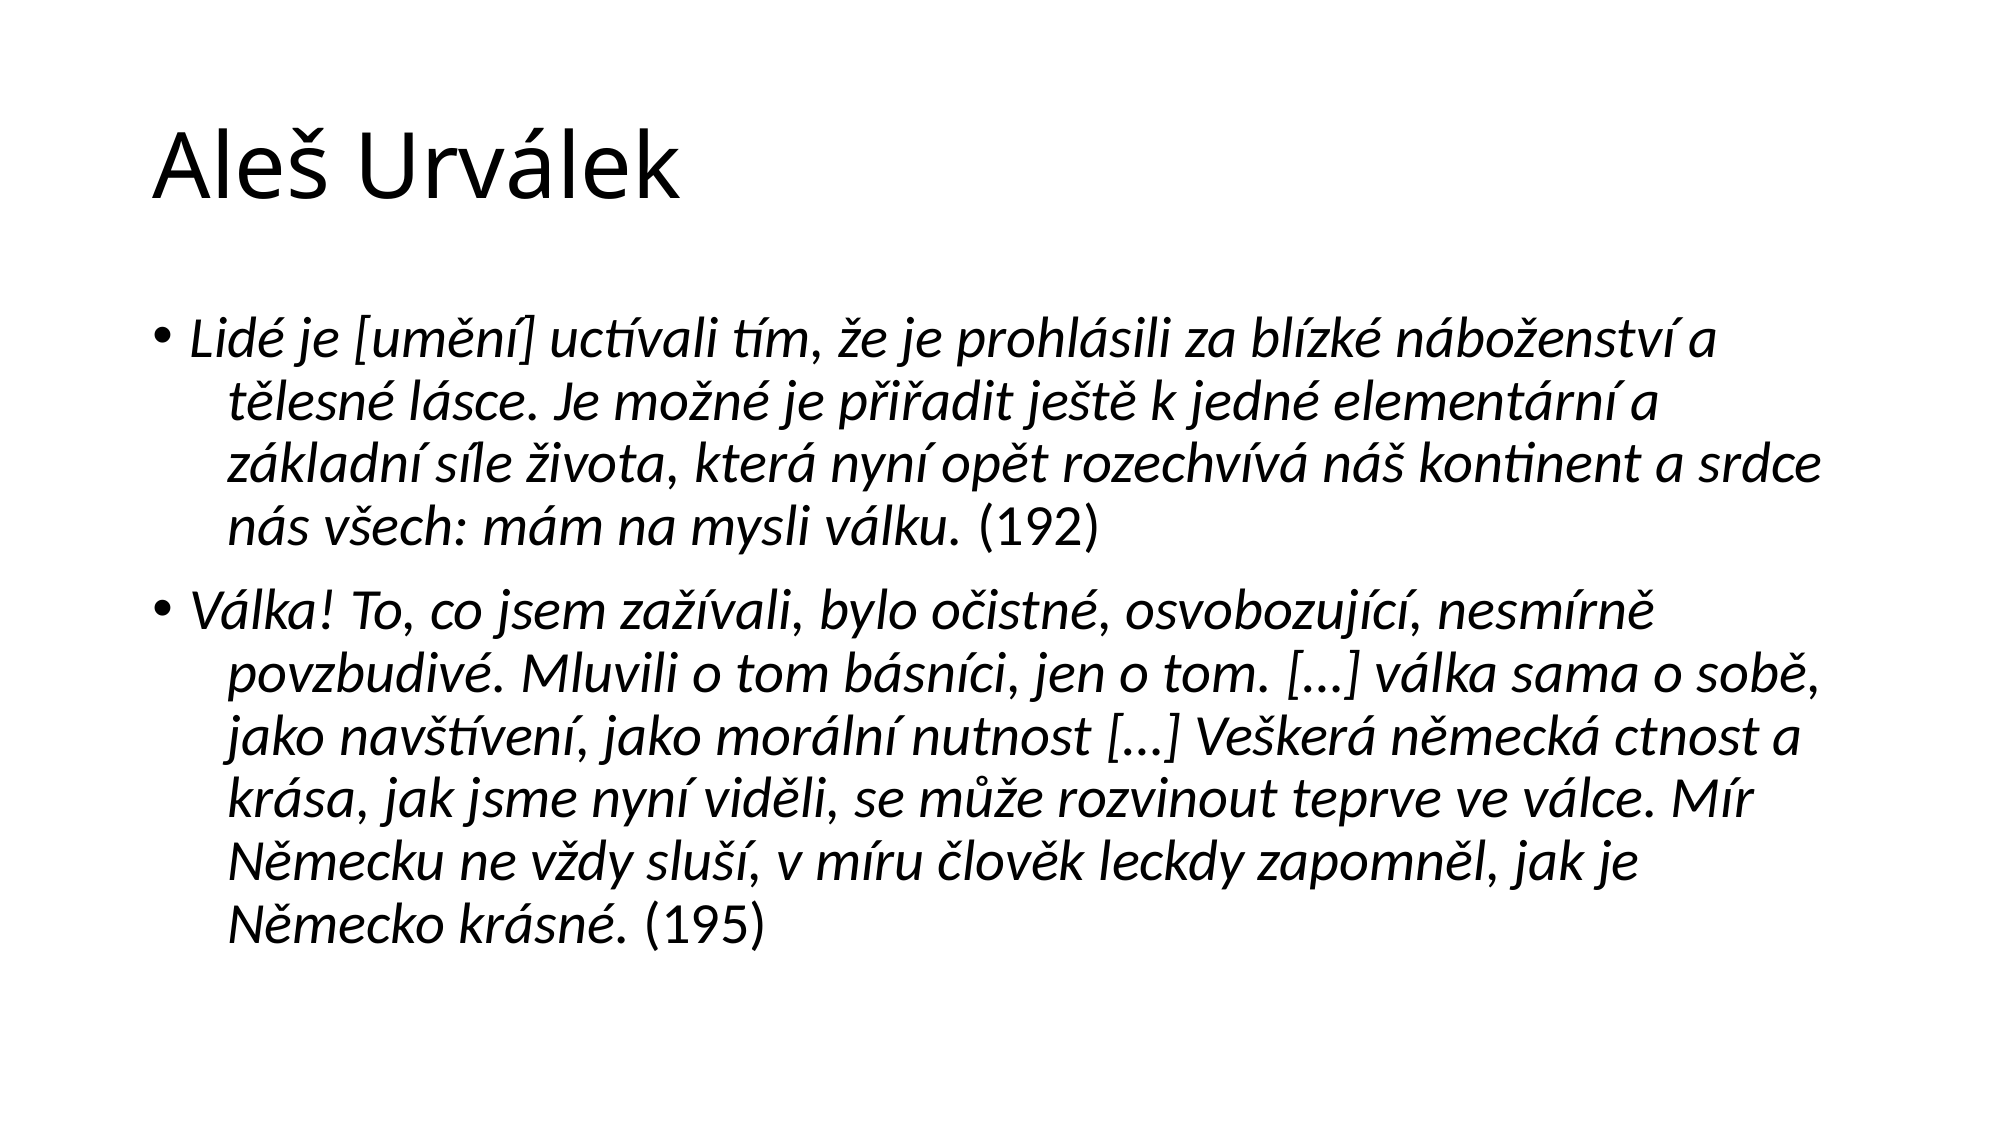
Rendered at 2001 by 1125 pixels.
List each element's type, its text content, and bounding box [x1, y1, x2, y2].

list Lidé je [umění] uctívali tím, že je prohlásili za blízké náboženství a tělesné lásce. Je možné je přiřadit ještě k jedné elementární a základní síle života, která nyní opět rozechvívá náš kontinent a srdce nás všech: mám na mysli válku. (192) Válka! To, co jsem zažívali, bylo očistné, osvobozující, nesmírně povzbudivé. Mluvili o tom básníci, jen o tom. […] válka sama o sobě, jako navštívení, jako morální nutnost […] Veškerá německá ctnost a krása, jak jsme nyní viděli, se může rozvinout teprve ve válce. Mír Německu ne vždy sluší, v míru člověk leckdy zapomněl, jak je Německo krásné. (195) [137, 299, 1863, 1014]
title Aleš Urválek [137, 59, 1863, 278]
